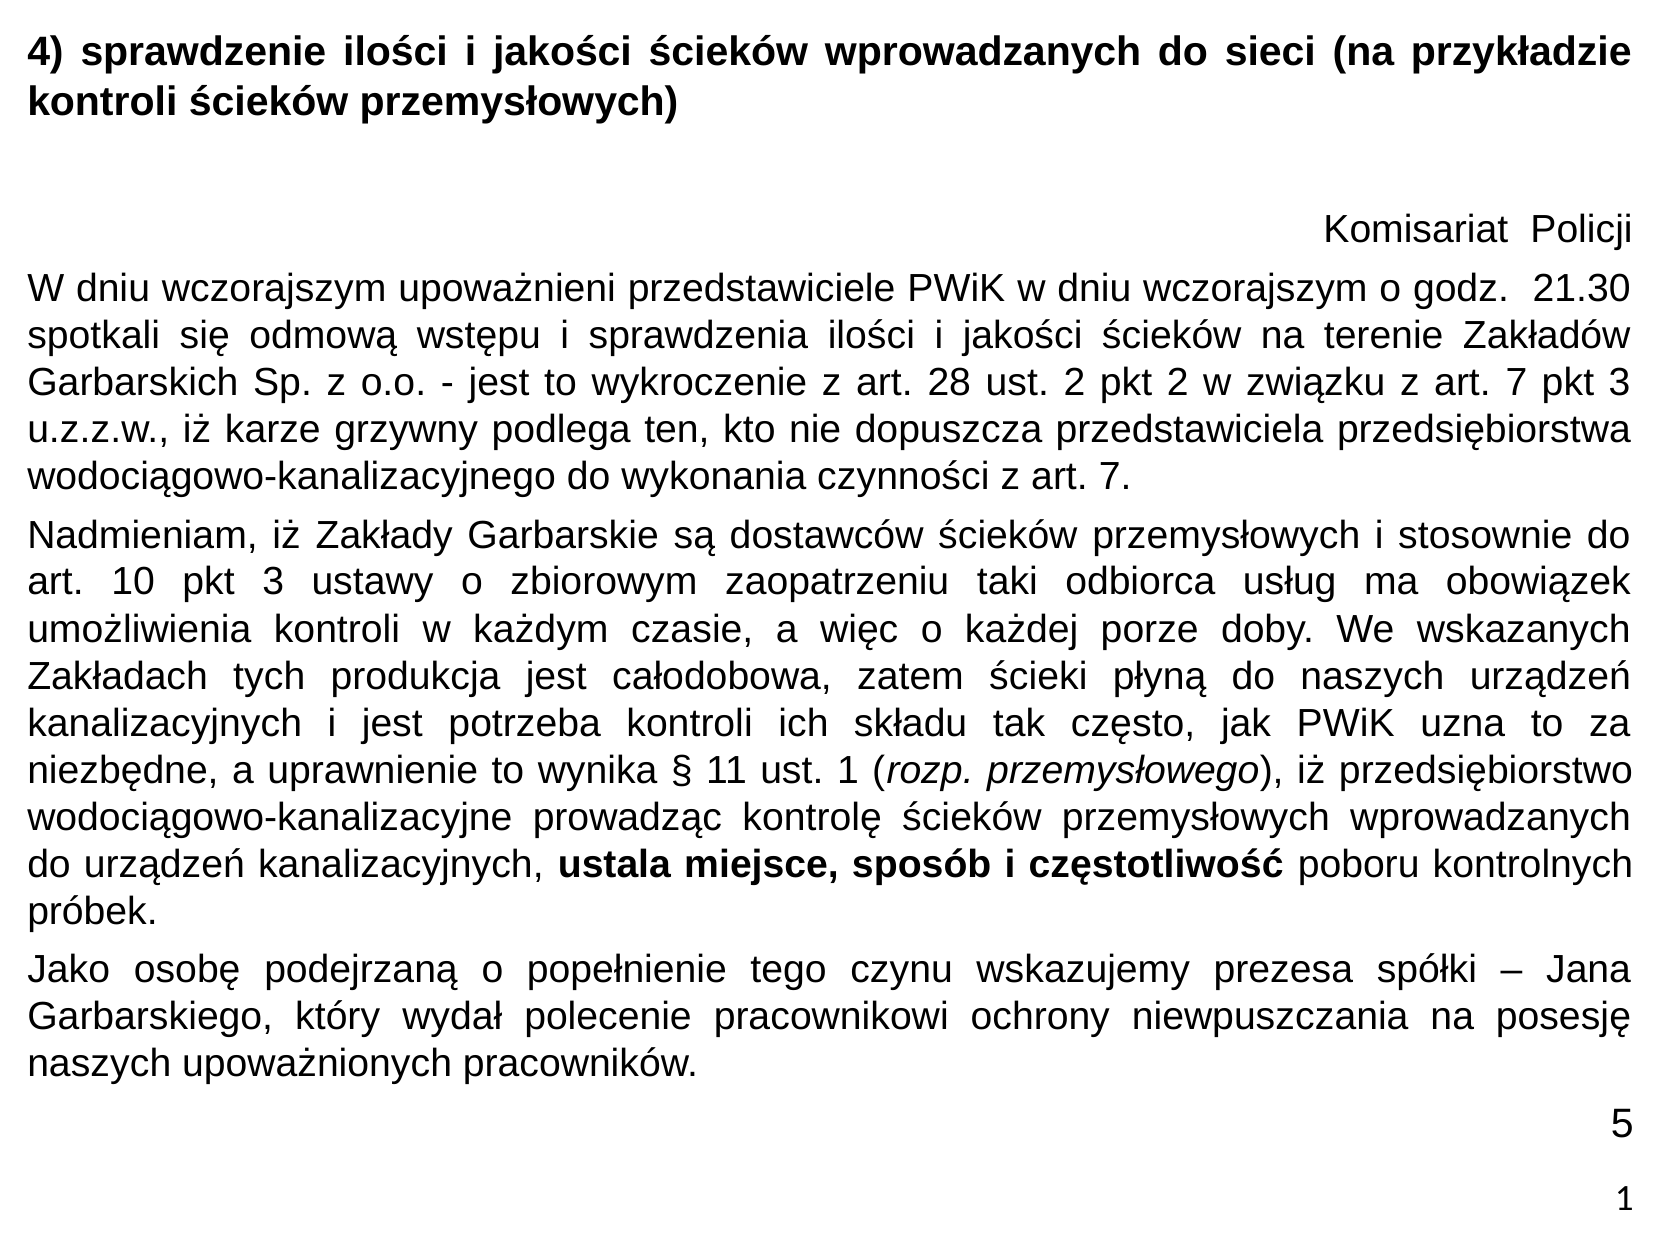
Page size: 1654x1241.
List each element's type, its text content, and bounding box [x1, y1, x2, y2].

list 4) sprawdzenie ilości i jakości ścieków wprowadzanych do sieci (na przykładzie kontroli ścieków przemysłowych) Komisariat Policji W dniu wczorajszym upoważnieni przedstawiciele PWiK w dniu wczorajszym o godz. 21.30 spotkali się odmową wstępu i sprawdzenia ilości i jakości ścieków na terenie Zakładów Garbarskich Sp. z o.o. - jest to wykroczenie z art. 28 ust. 2 pkt 2 w związku z art. 7 pkt 3 u.z.z.w., iż karze grzywny podlega ten, kto nie dopuszcza przedstawiciela przedsiębiorstwa wodociągowo-kanalizacyjnego do wykonania czynności z art. 7. Nadmieniam, iż Zakłady Garbarskie są dostawców ścieków przemysłowych i stosownie do art. 10 pkt 3 ustawy o zbiorowym zaopatrzeniu taki odbiorca usług ma obowiązek umożliwienia kontroli w każdym czasie, a więc o każdej porze doby. We wskazanych Zakładach tych produkcja jest całodobowa, zatem ścieki płyną do naszych urządzeń kanalizacyjnych i jest potrzeba kontroli ich składu tak często, jak PWiK uzna to za niezbędne, a uprawnienie to wynika § 11 ust. 1 (rozp. przemysłowego), iż przedsiębiorstwo wodociągowo-kanalizacyjne prowadząc kontrolę ścieków przemysłowych wprowadzanych do urządzeń kanalizacyjnych, ustala miejsce, sposób i częstotliwość poboru kontrolnych próbek. Jako osobę podejrzaną o popełnienie tego czynu wskazujemy prezesa spółki – Jana Garbarskiego, który wydał polecenie pracownikowi ochrony niewpuszczania na posesję naszych upoważnionych pracowników. 5 1 [27, 24, 1637, 1223]
